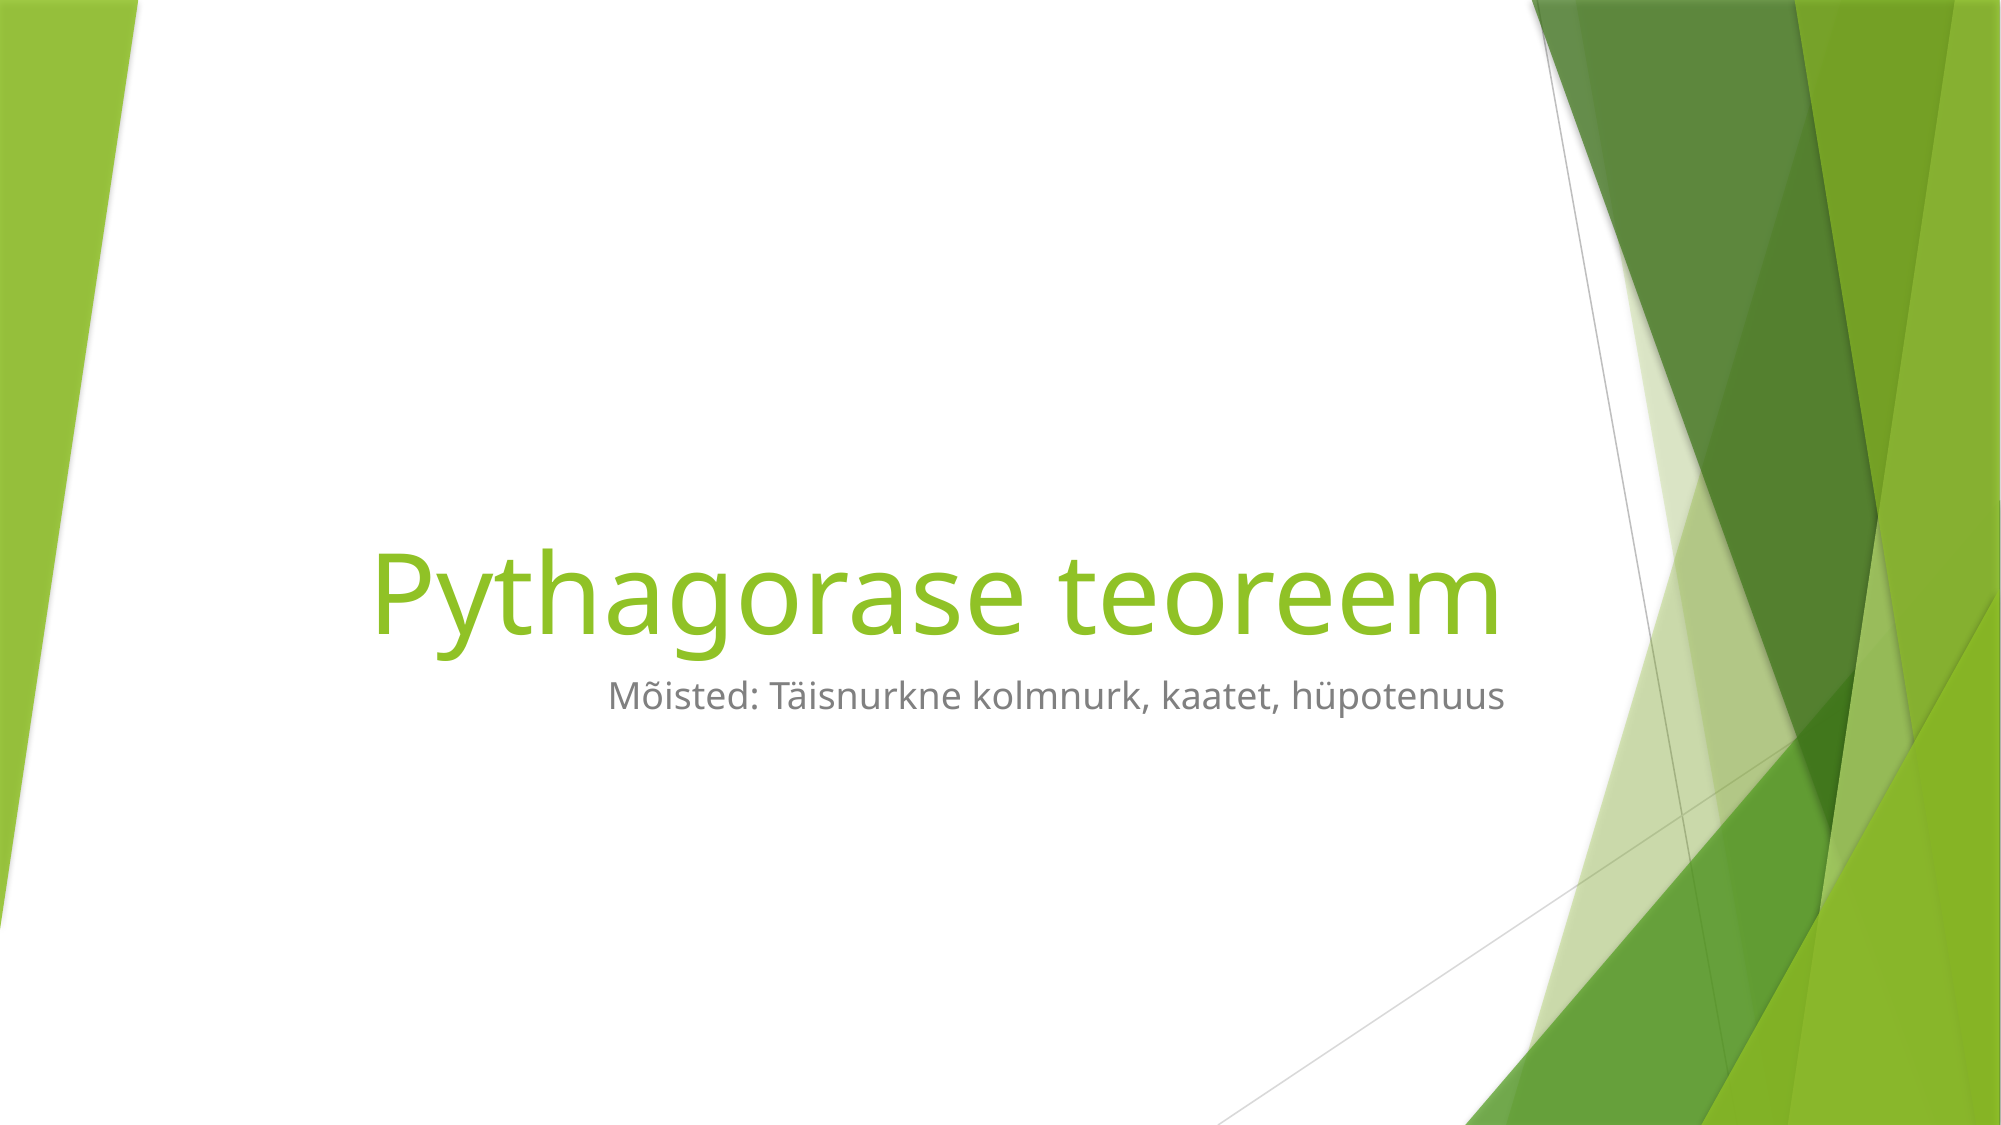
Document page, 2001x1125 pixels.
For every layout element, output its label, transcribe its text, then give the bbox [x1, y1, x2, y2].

title Pythagorase teoreem [247, 394, 1522, 664]
subtitle Mõisted: Täisnurkne kolmnurk, kaatet, hüpotenuus [247, 664, 1522, 845]
